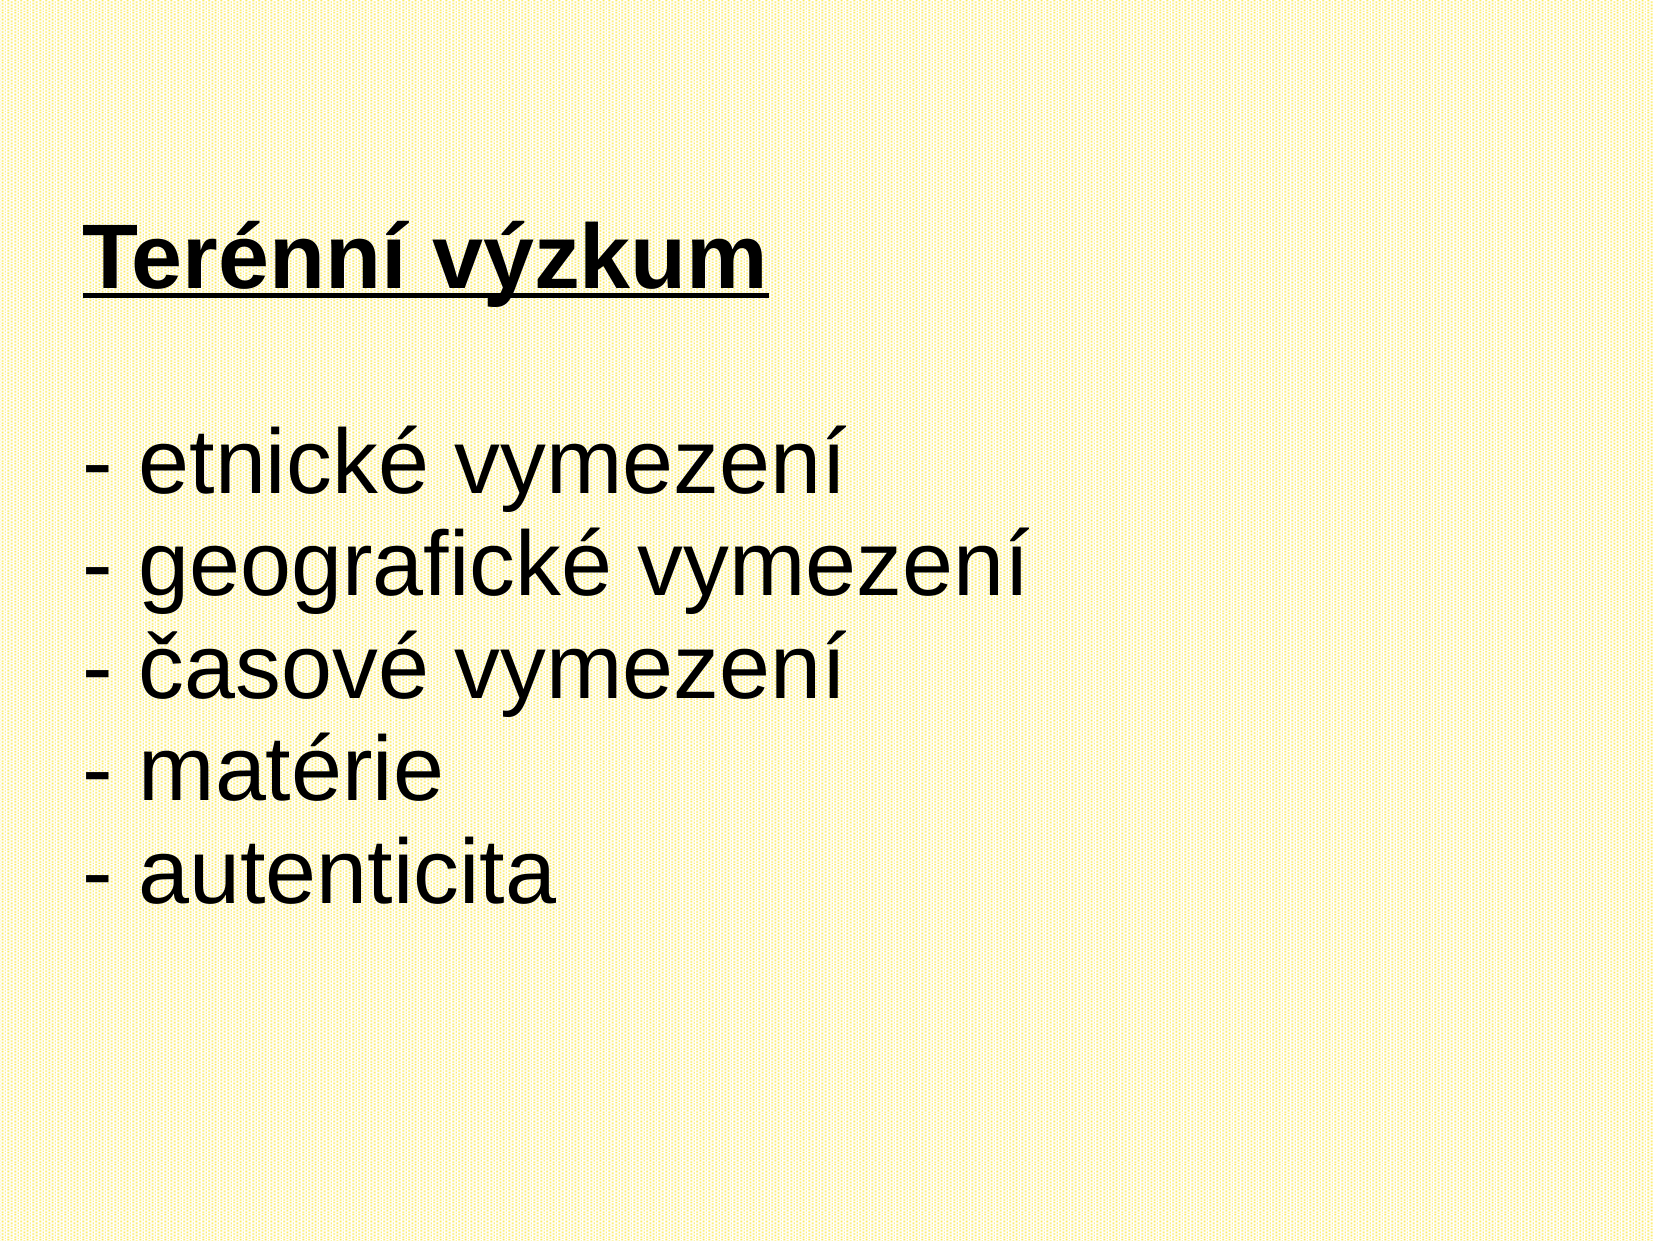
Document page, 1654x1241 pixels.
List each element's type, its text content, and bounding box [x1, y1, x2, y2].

title Terénní výzkum - etnické vymezení - geografické vymezení - časové vymezení - matérie - autenticita [82, 49, 1571, 1182]
picture [0, 0, 1654, 1241]
